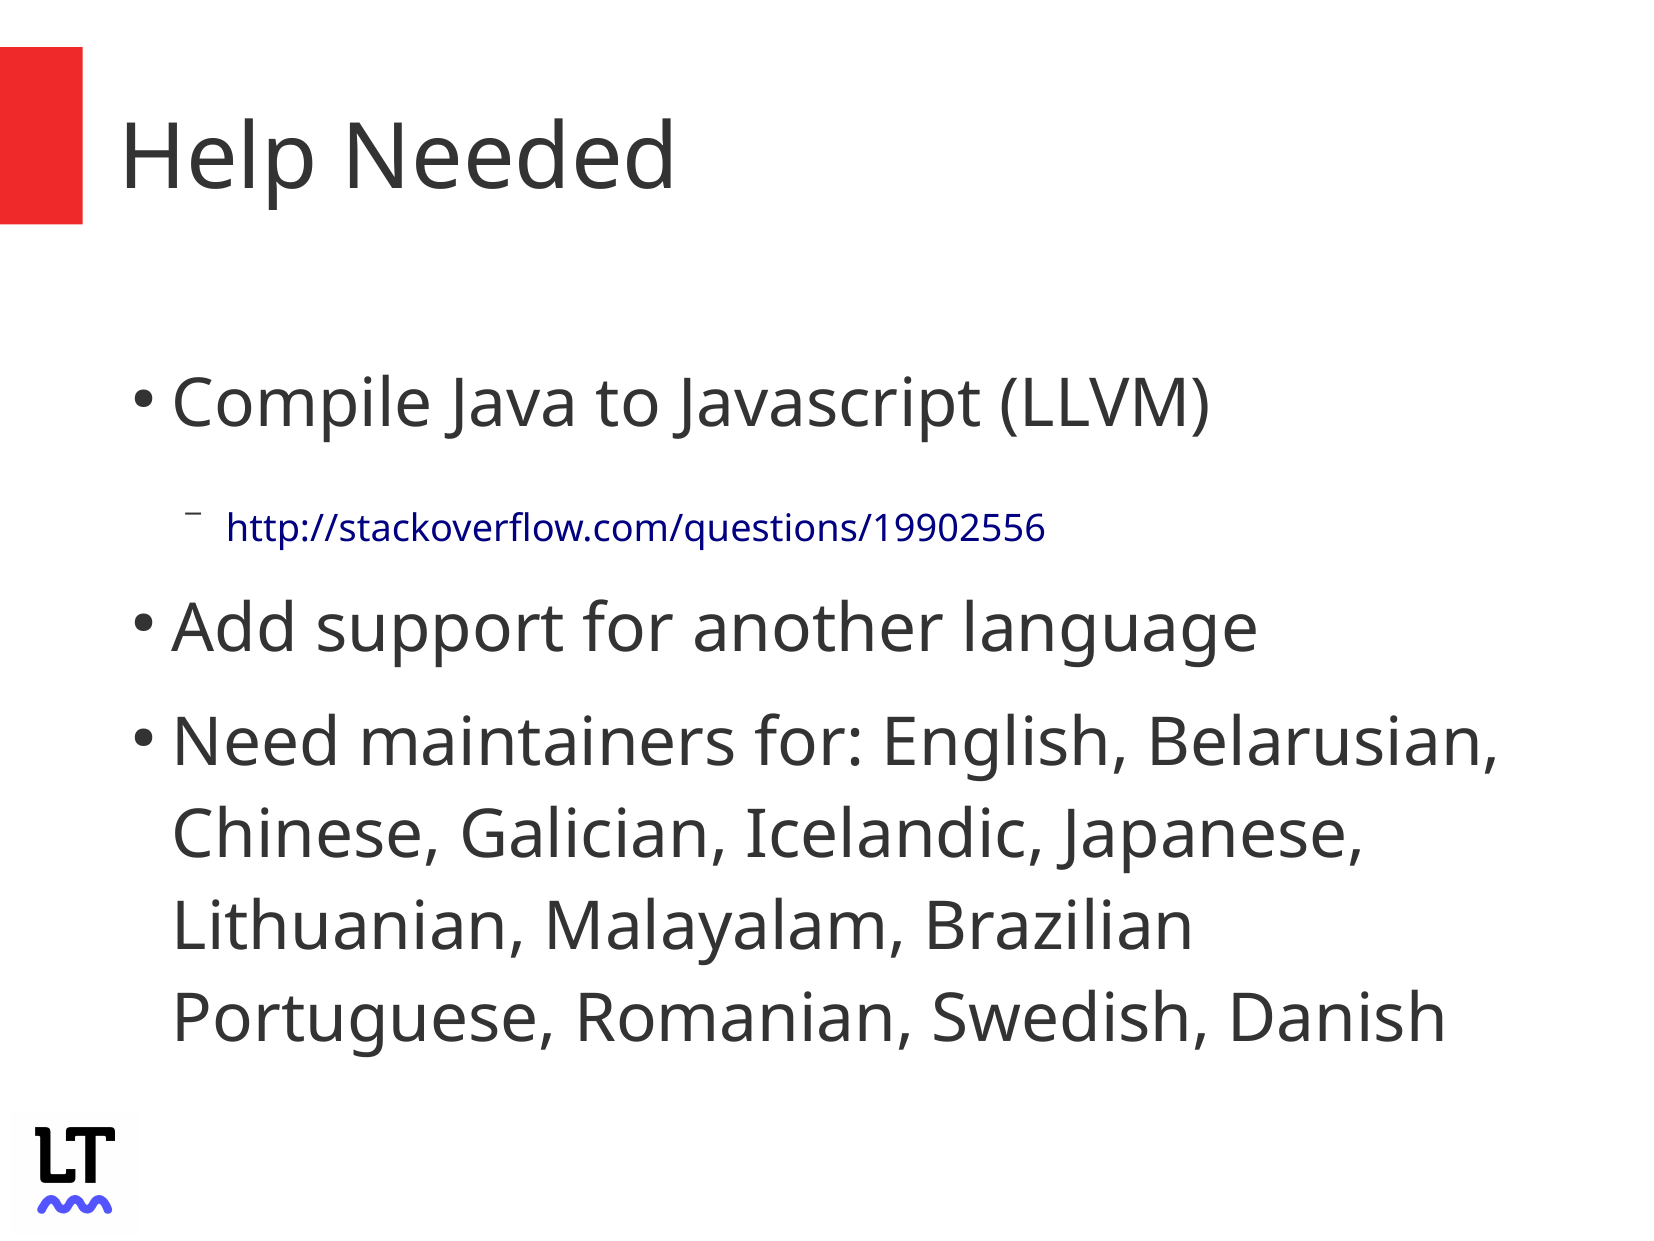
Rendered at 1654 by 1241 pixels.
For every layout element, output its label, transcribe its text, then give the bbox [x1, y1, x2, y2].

list Compile Java to Javascript (LLVM) http://stackoverflow.com/questions/19902556 Add support for another language Need maintainers for: English, Belarusian, Chinese, Galician, Icelandic, Japanese, Lithuanian, Malayalam, Brazilian Portuguese, Romanian, Swedish, Danish [118, 354, 1536, 1074]
title Help Needed [118, 49, 1571, 257]
picture [11, 1110, 138, 1235]
